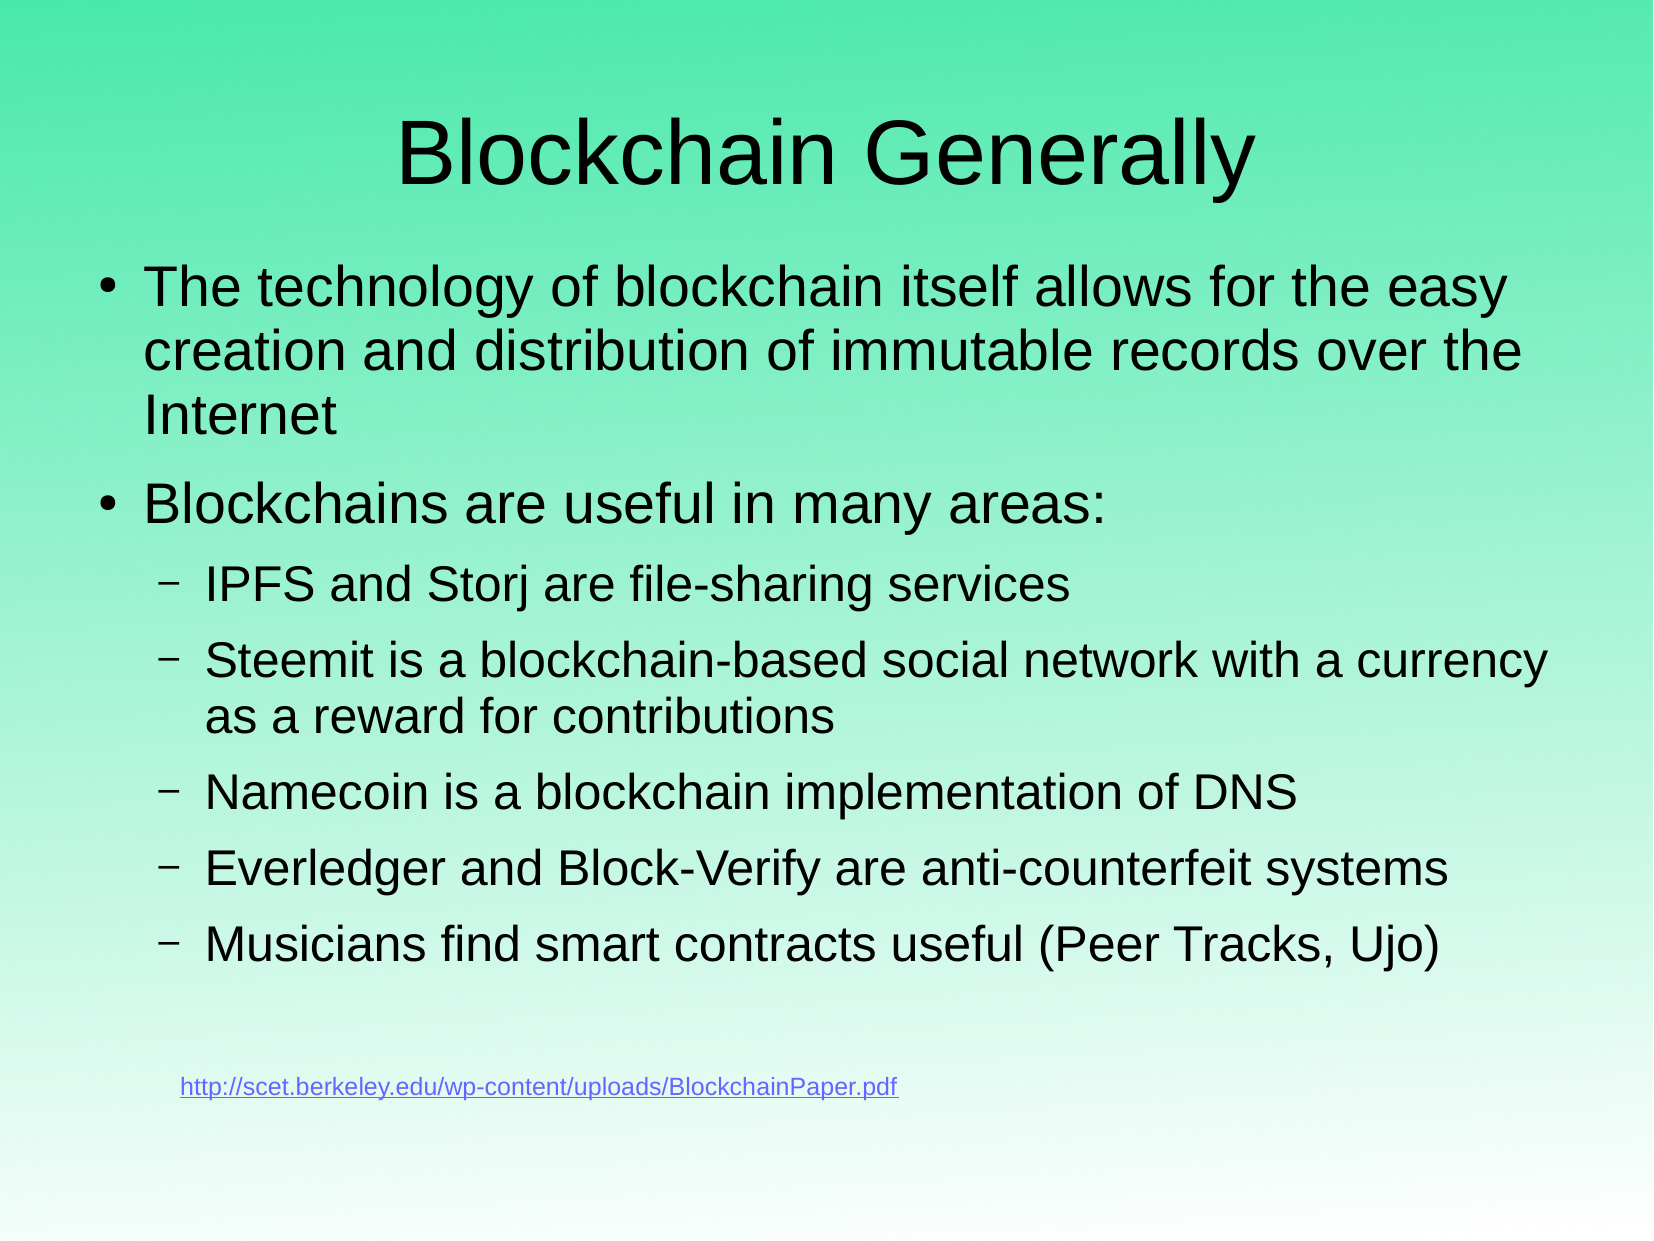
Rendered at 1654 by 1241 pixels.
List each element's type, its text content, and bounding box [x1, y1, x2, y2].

text_box http://scet.berkeley.edu/wp-content/uploads/BlockchainPaper.pdf [165, 1065, 1471, 1151]
list The technology of blockchain itself allows for the easy creation and distribution of immutable records over the Internet Blockchains are useful in many areas: IPFS and Storj are file-sharing services Steemit is a blockchain-based social network with a currency as a reward for contributions Namecoin is a blockchain implementation of DNS Everledger and Block-Verify are anti-counterfeit systems Musicians find smart contracts useful (Peer Tracks, Ujo) [82, 254, 1571, 975]
title Blockchain Generally [82, 49, 1571, 254]
picture [0, 0, 1654, 1241]
